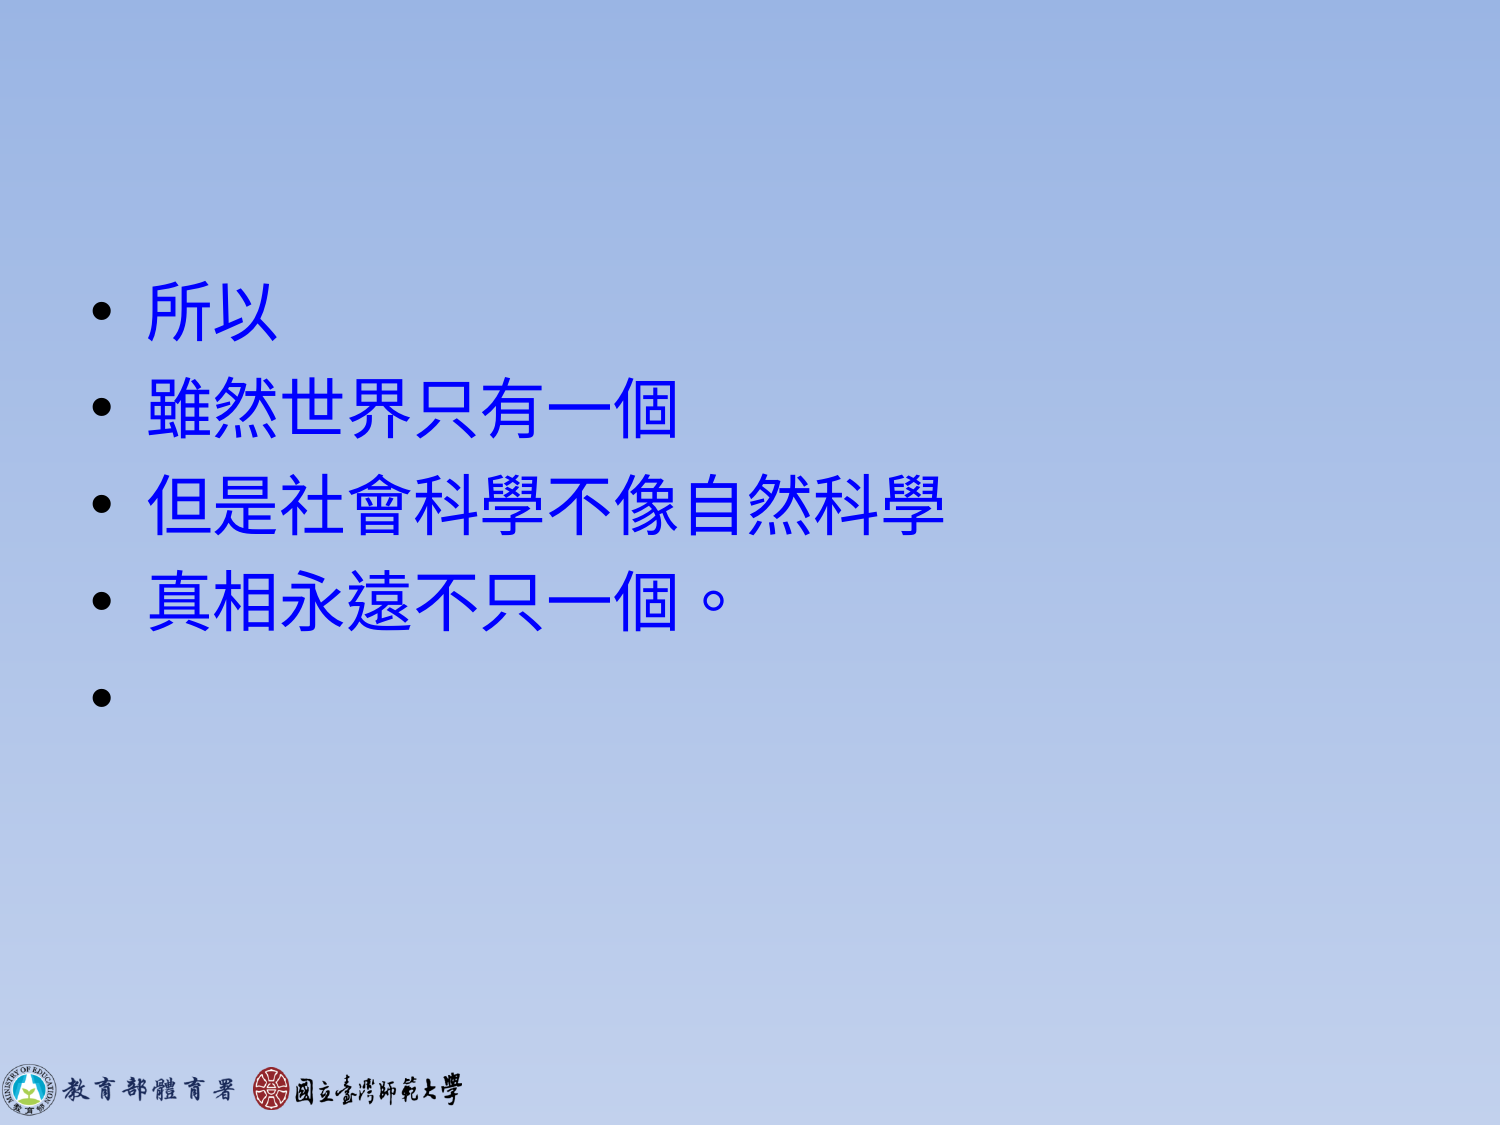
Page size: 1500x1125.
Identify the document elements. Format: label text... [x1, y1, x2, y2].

list 所以 雖然世界只有一個 但是社會科學不像自然科學 真相永遠不只一個。 [75, 262, 1426, 1005]
